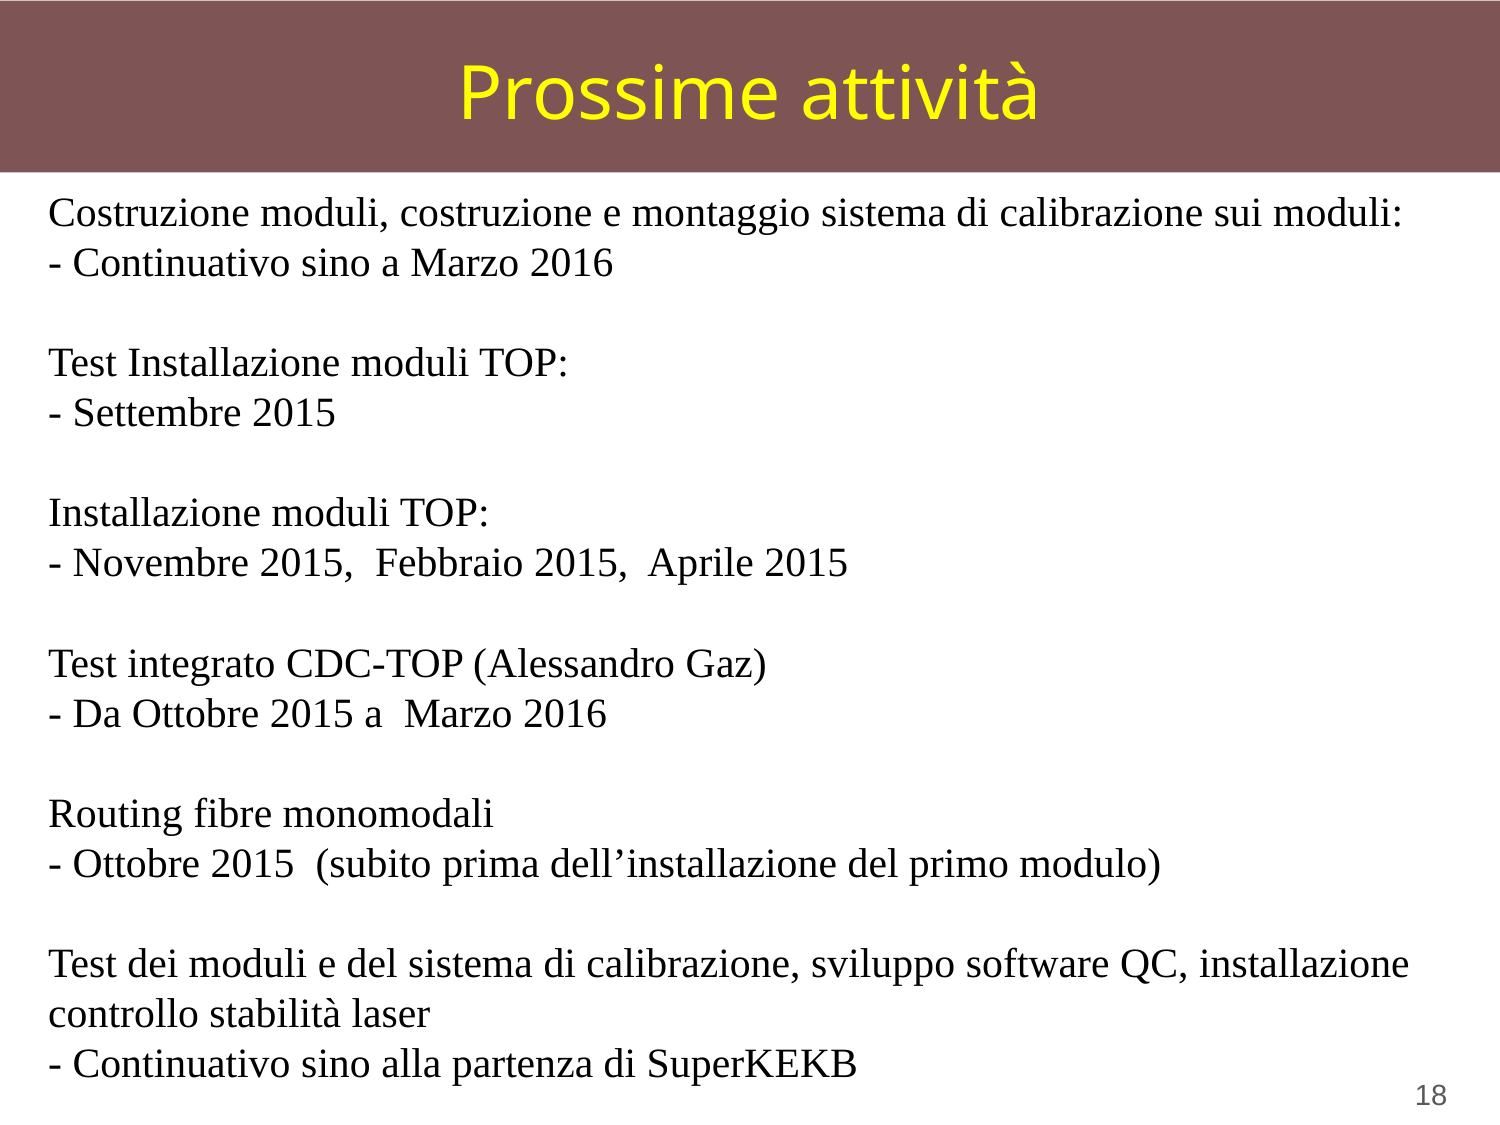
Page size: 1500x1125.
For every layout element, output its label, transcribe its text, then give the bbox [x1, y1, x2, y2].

title Prossime attività [75, 17, 1425, 161]
slide_number <number> [1400, 1069, 1500, 1125]
list Costruzione moduli, costruzione e montaggio sistema di calibrazione sui moduli: - Continuativo sino a Marzo 2016 Test Installazione moduli TOP: - Settembre 2015 Installazione moduli TOP: - Novembre 2015, Febbraio 2015, Aprile 2015 Test integrato CDC-TOP (Alessandro Gaz) - Da Ottobre 2015 a Marzo 2016 Routing fibre monomodali - Ottobre 2015 (subito prima dell’installazione del primo modulo) Test dei moduli e del sistema di calibrazione, sviluppo software QC, installazione controllo stabilità laser - Continuativo sino alla partenza di SuperKEKB [33, 177, 1434, 1111]
